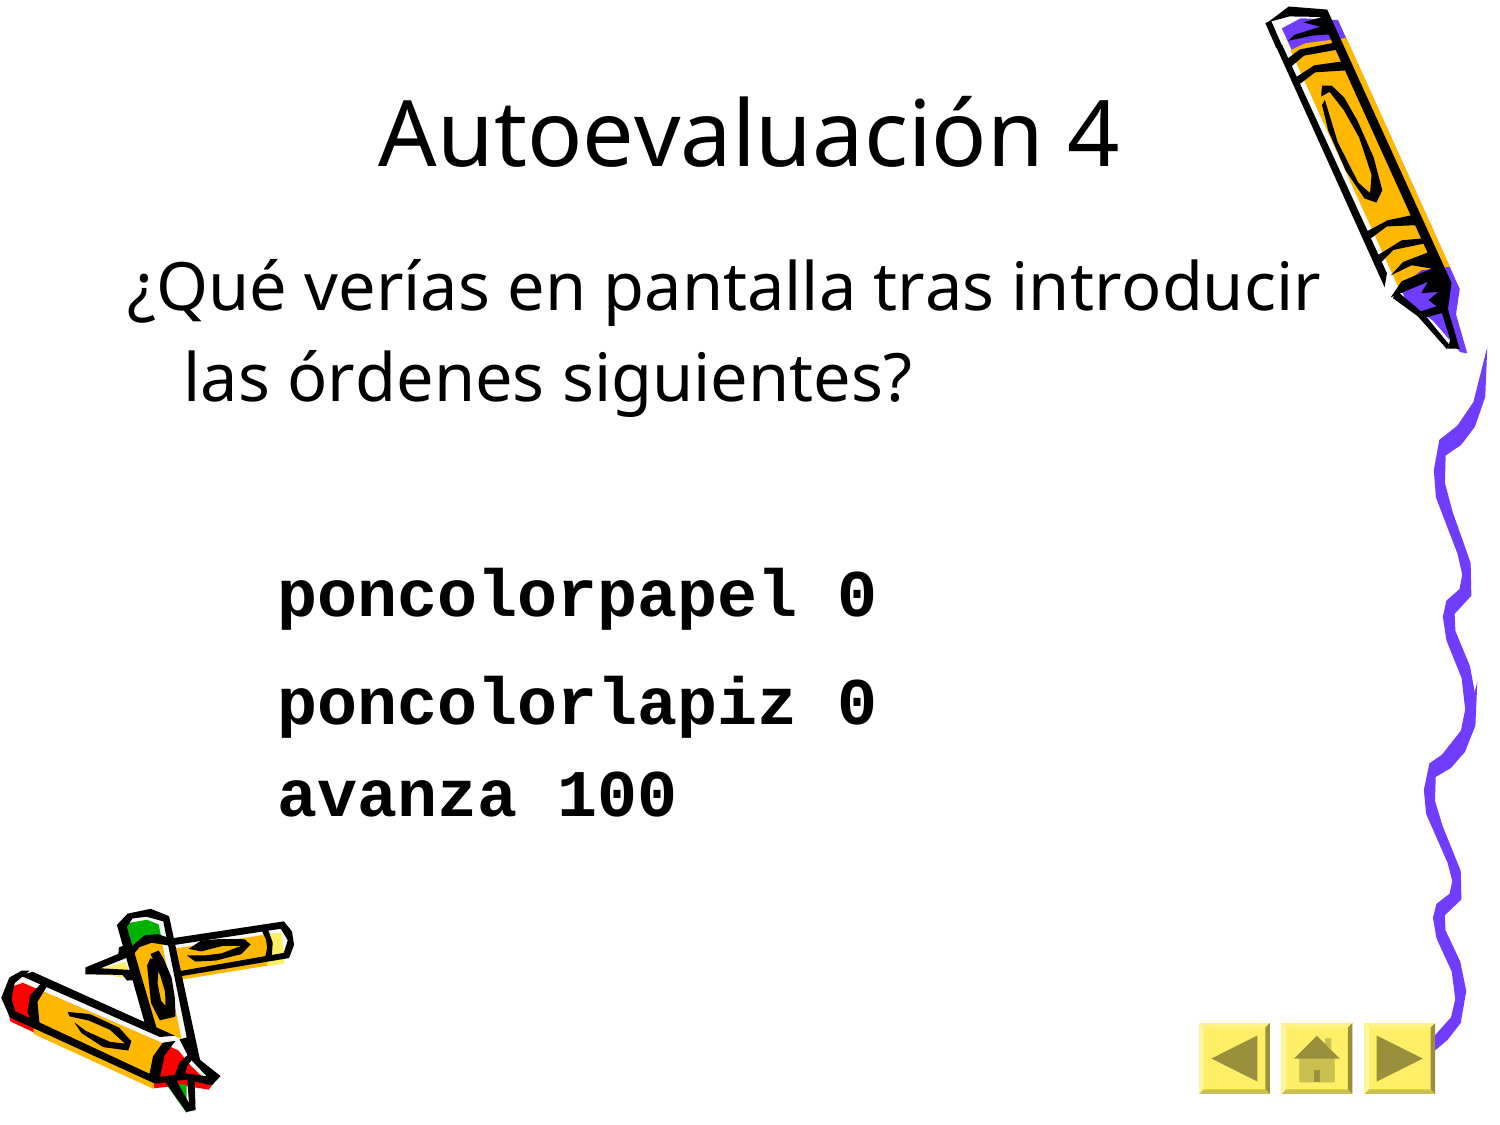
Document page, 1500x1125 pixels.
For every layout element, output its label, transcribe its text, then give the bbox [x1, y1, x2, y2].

list ¿Qué verías en pantalla tras introducir las órdenes siguientes? poncolorpapel 0 poncolorlapiz 0 avanza 100 [112, 231, 1375, 932]
title Autoevaluación 4 [49, 37, 1451, 225]
text_box [1366, 1023, 1436, 1094]
text_box [1200, 1023, 1270, 1094]
text_box [1283, 1023, 1353, 1094]
